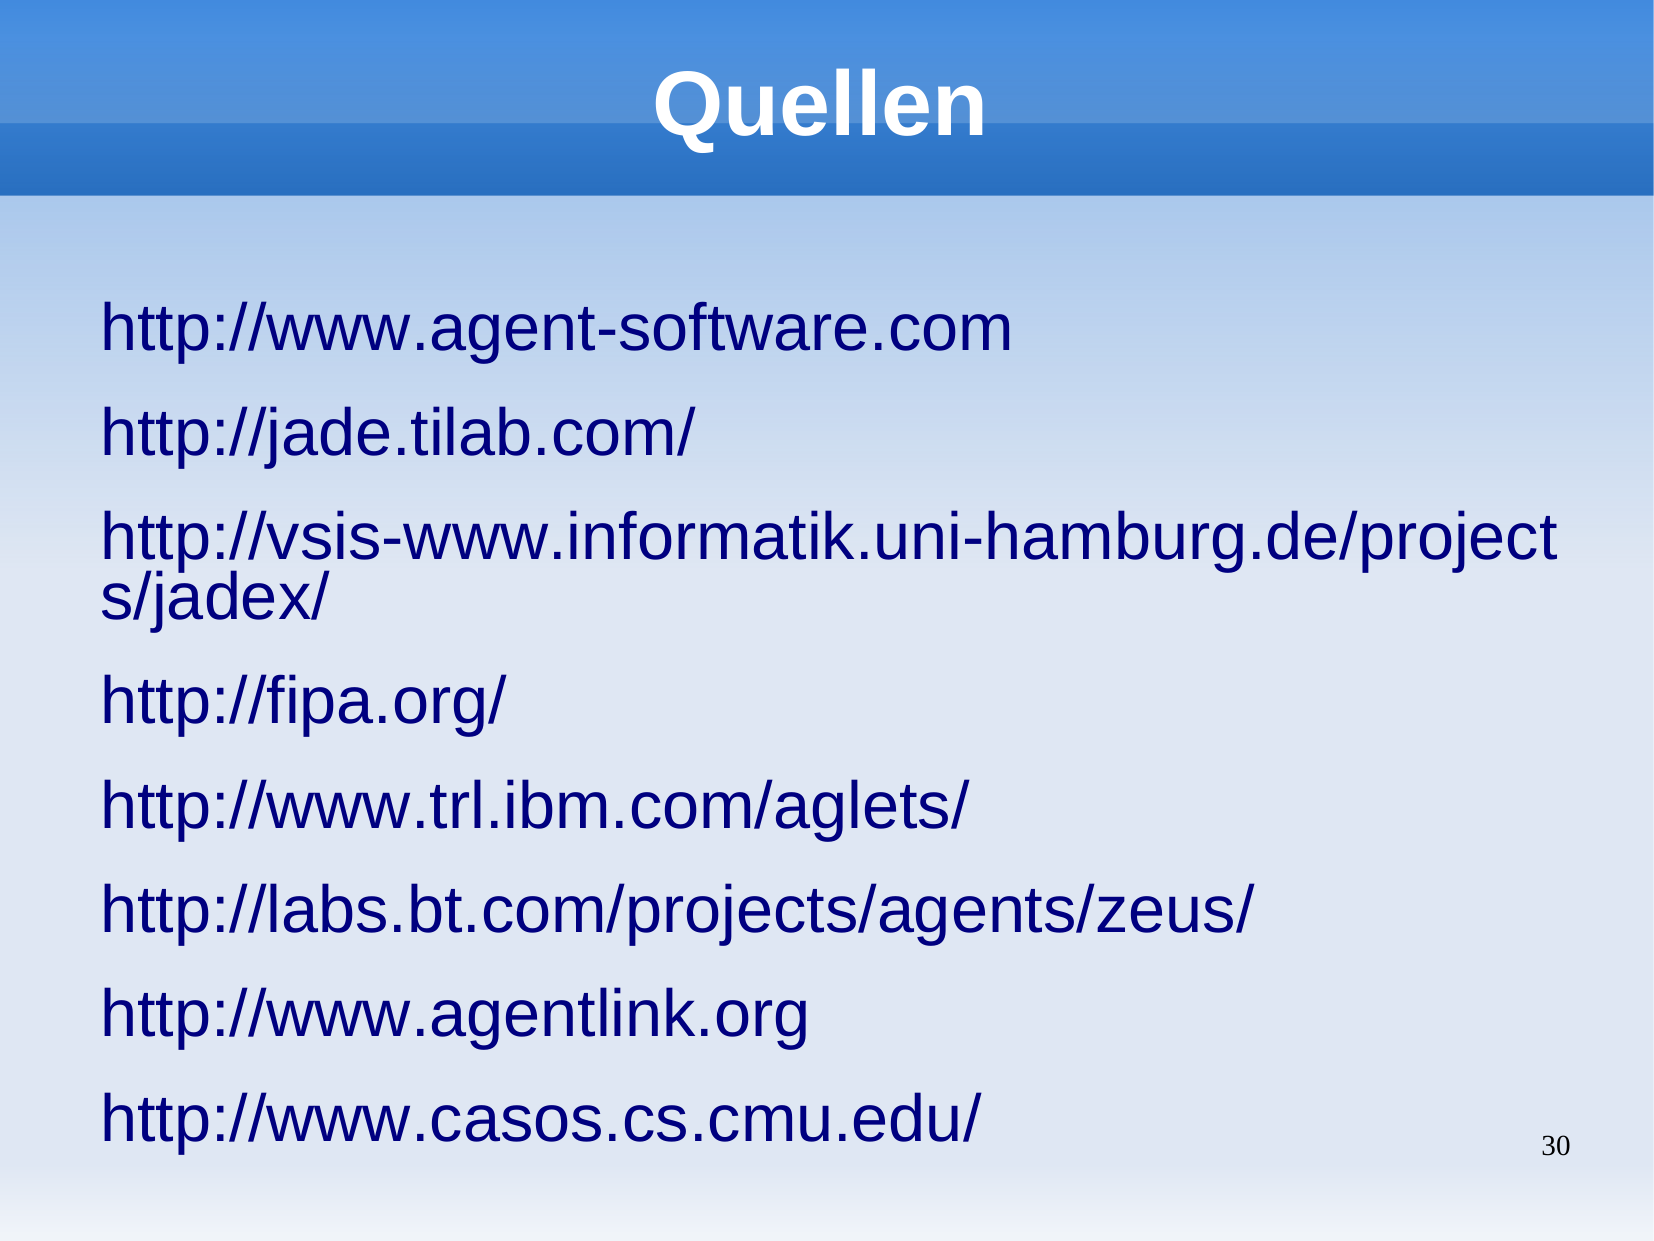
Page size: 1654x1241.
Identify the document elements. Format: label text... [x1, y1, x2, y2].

picture [0, 0, 1654, 1241]
list http://www.agent-software.com http://jade.tilab.com/ http://vsis-www.informatik.uni-hamburg.de/projects/jadex/ http://fipa.org/ http://www.trl.ibm.com/aglets/ http://labs.bt.com/projects/agents/zeus/ http://www.agentlink.org http://www.casos.cs.cmu.edu/ [82, 290, 1571, 1096]
title Quellen [76, 0, 1565, 208]
